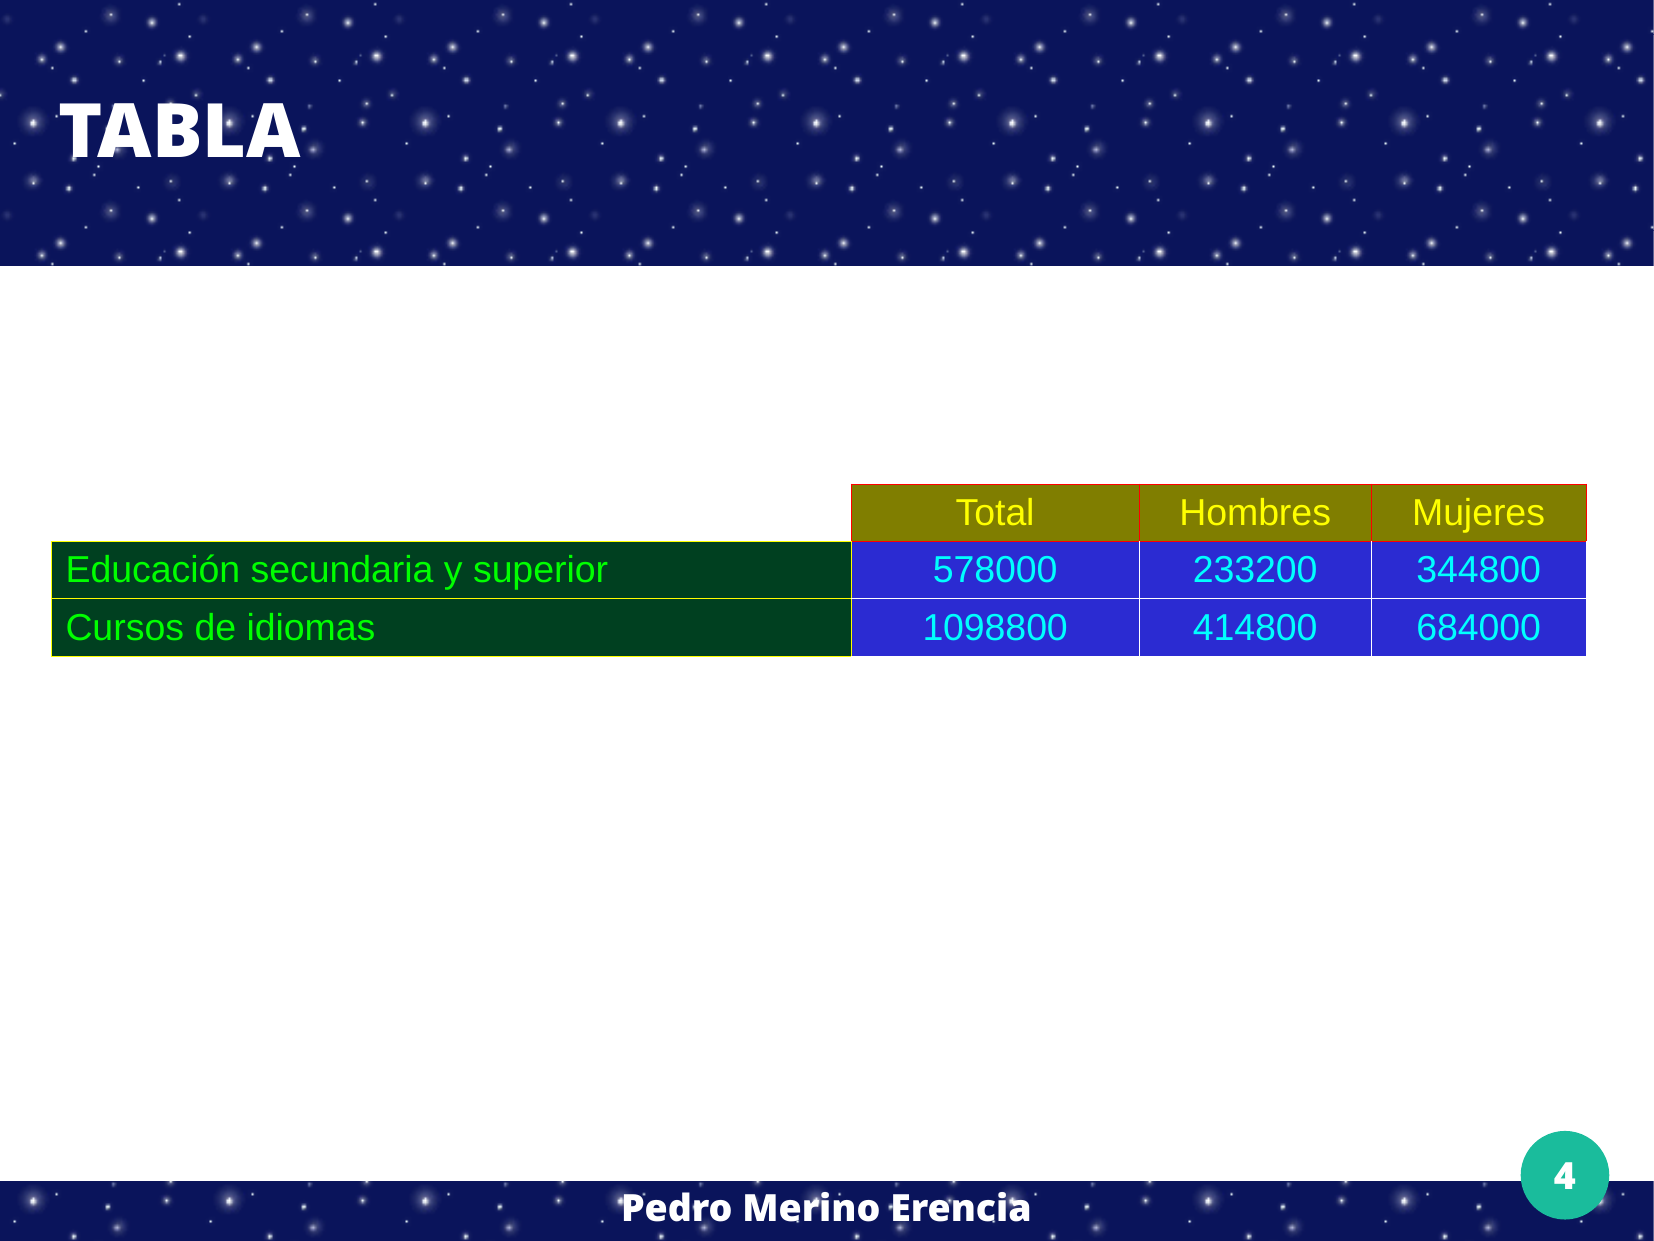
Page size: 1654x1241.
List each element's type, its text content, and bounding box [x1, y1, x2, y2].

table_header Mujeres [1372, 485, 1586, 541]
picture [0, 0, 1654, 266]
table_cell 414800 [1140, 599, 1371, 656]
picture [0, 1181, 1654, 1241]
table_header Total [852, 485, 1139, 541]
table_cell 344800 [1372, 542, 1586, 598]
title TABLA [59, 49, 1595, 207]
table_cell 578000 [852, 542, 1139, 598]
table_cell Educación secundaria y superior [52, 542, 851, 598]
table_cell 1098800 [852, 599, 1139, 656]
table_header [52, 485, 851, 541]
table_header Hombres [1140, 485, 1371, 541]
table_cell 233200 [1140, 542, 1371, 598]
table_cell 684000 [1372, 599, 1586, 656]
table_cell Cursos de idiomas [52, 599, 851, 656]
